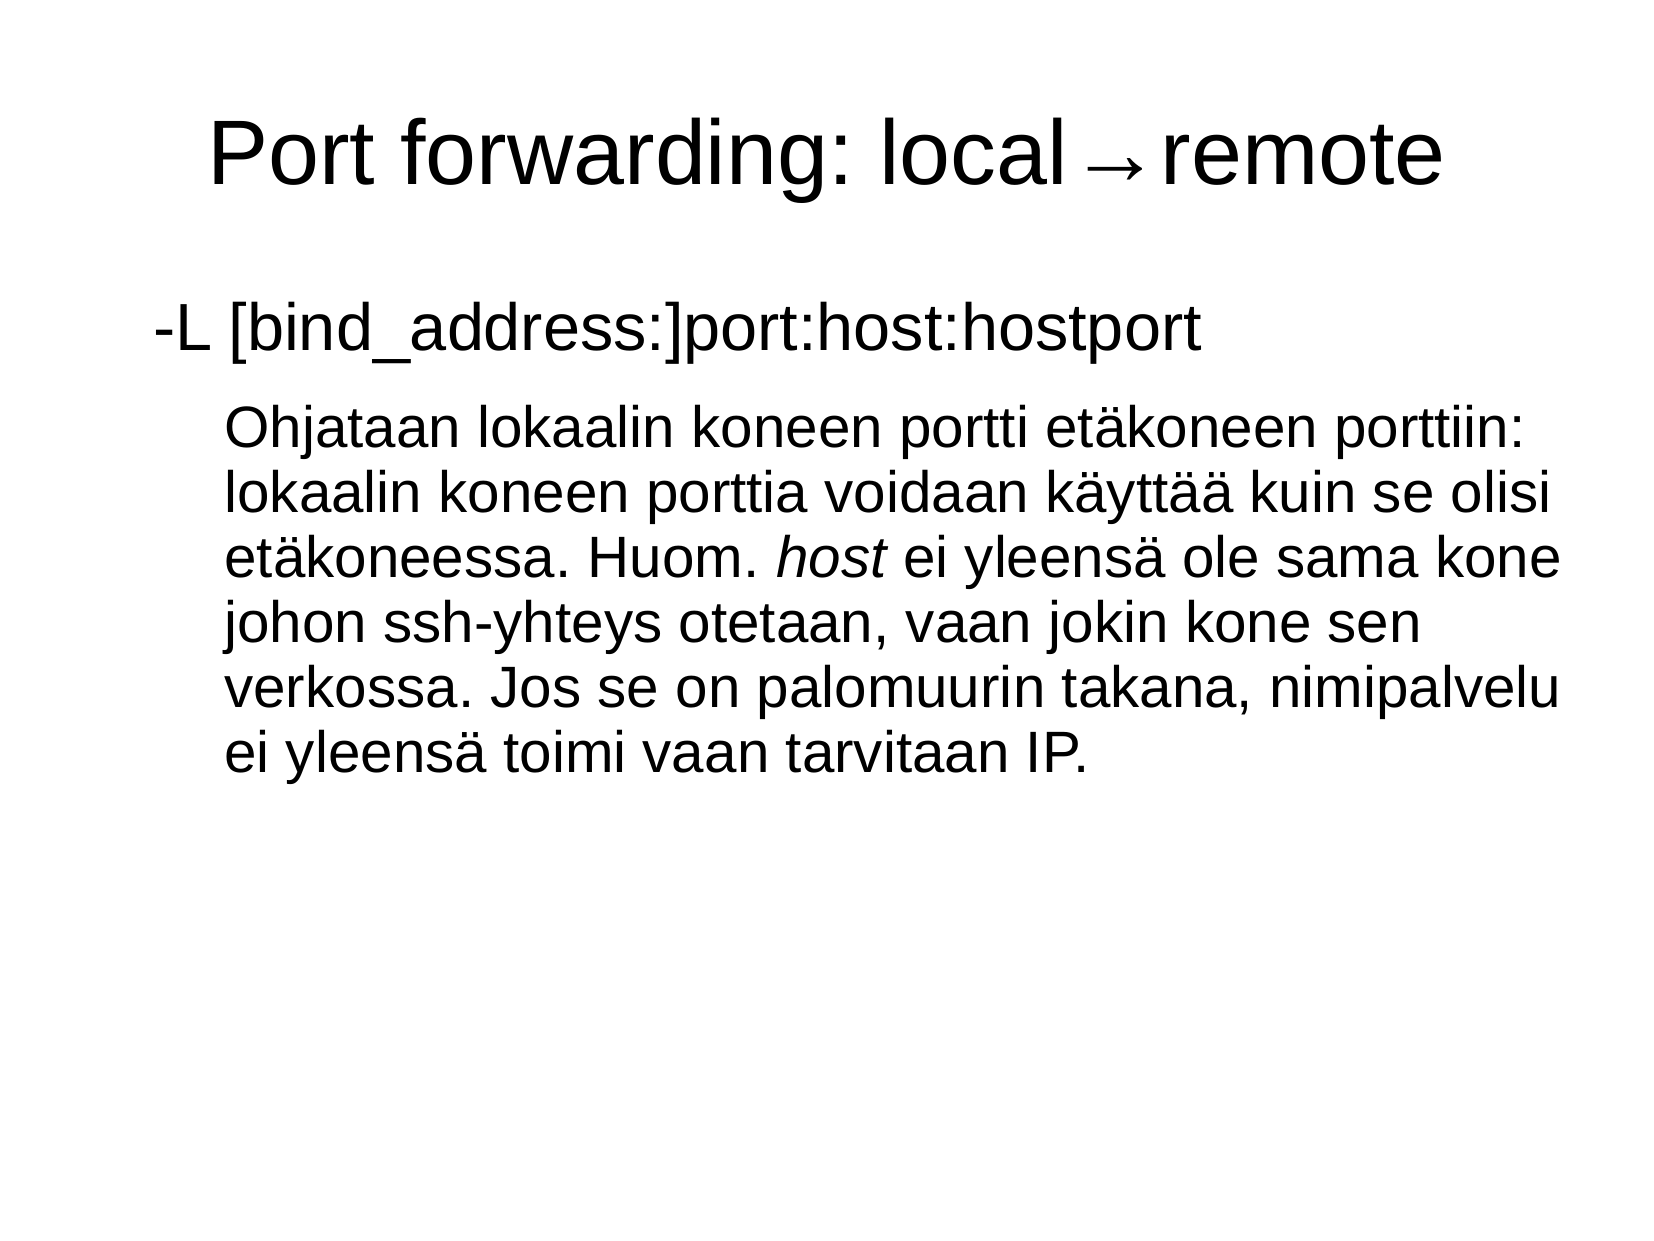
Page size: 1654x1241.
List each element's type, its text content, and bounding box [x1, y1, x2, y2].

title Port forwarding: local→remote [82, 49, 1571, 257]
list -L [bind_address:]port:host:hostport Ohjataan lokaalin koneen portti etäkoneen porttiin: lokaalin koneen porttia voidaan käyttää kuin se olisi etäkoneessa. Huom. host ei yleensä ole sama kone johon ssh-yhteys otetaan, vaan jokin kone sen verkossa. Jos se on palomuurin takana, nimipalvelu ei yleensä toimi vaan tarvitaan IP. [82, 290, 1571, 1010]
